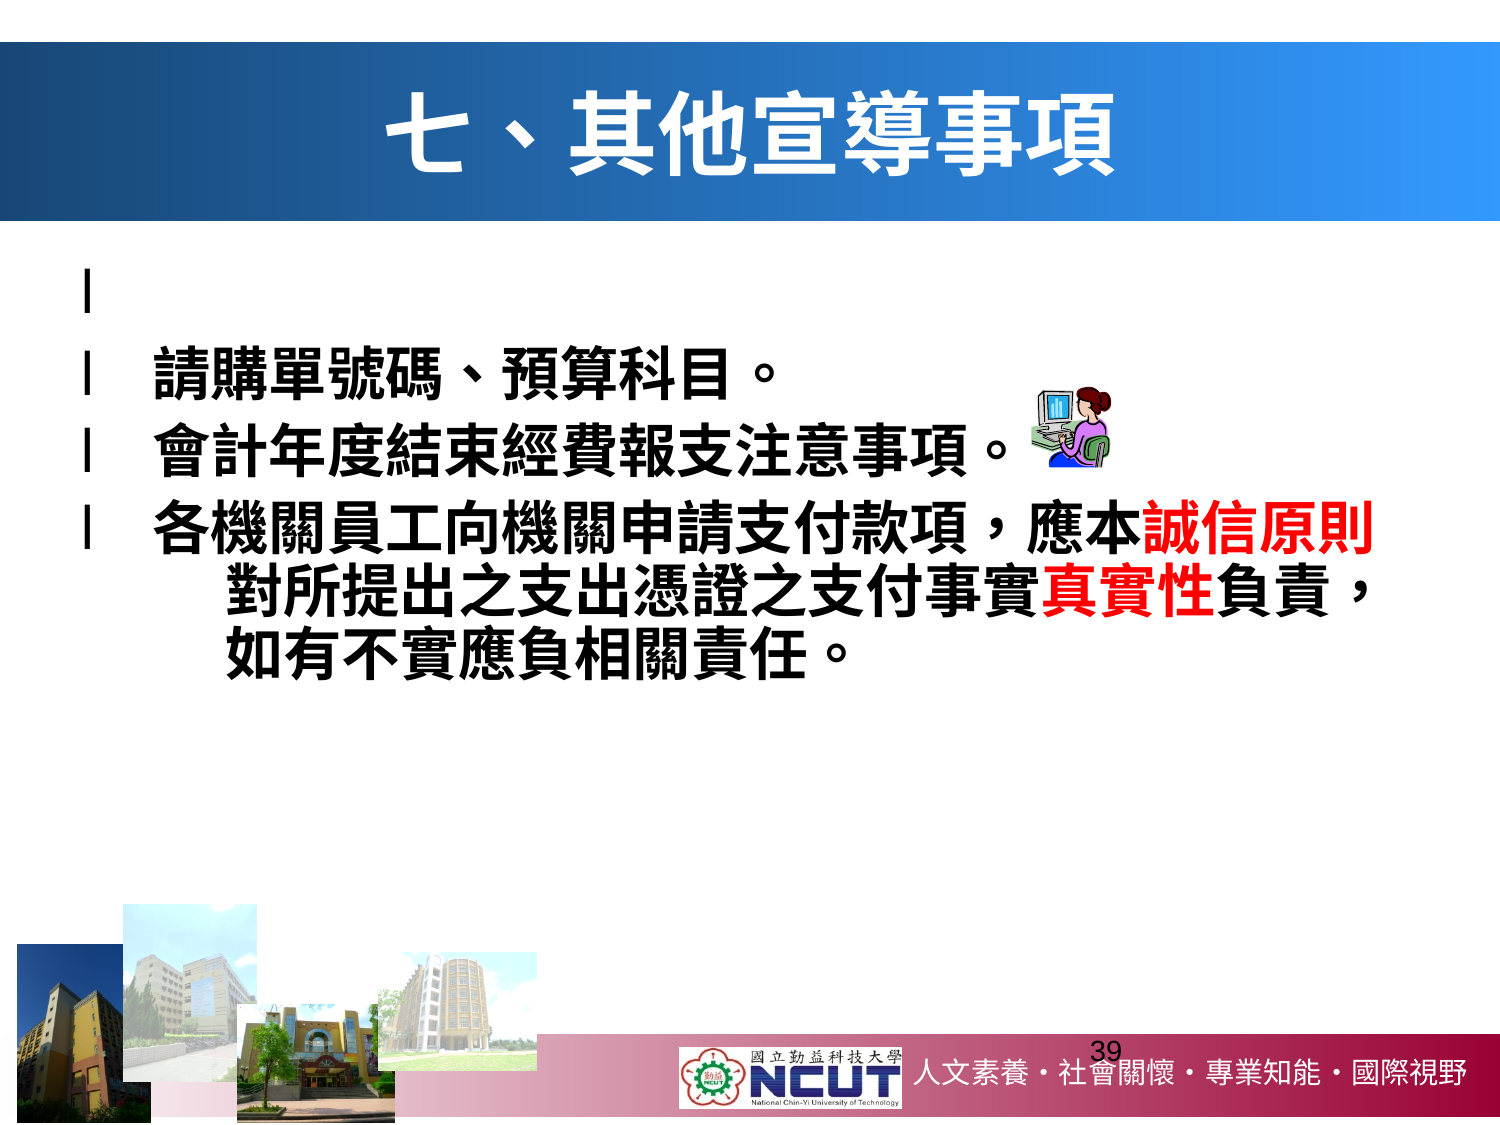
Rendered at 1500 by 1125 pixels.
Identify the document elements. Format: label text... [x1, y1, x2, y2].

list 請購單號碼、預算科目。 會計年度結束經費報支注意事項。 各機關員工向機關申請支付款項，應本誠信原則對所提出之支出憑證之支付事實真實性負責，如有不實應負相關責任。 [64, 243, 1424, 977]
picture [1031, 386, 1112, 469]
title 七、其他宣導事項 [0, 42, 1500, 221]
text_box [1074, 1024, 1426, 1103]
